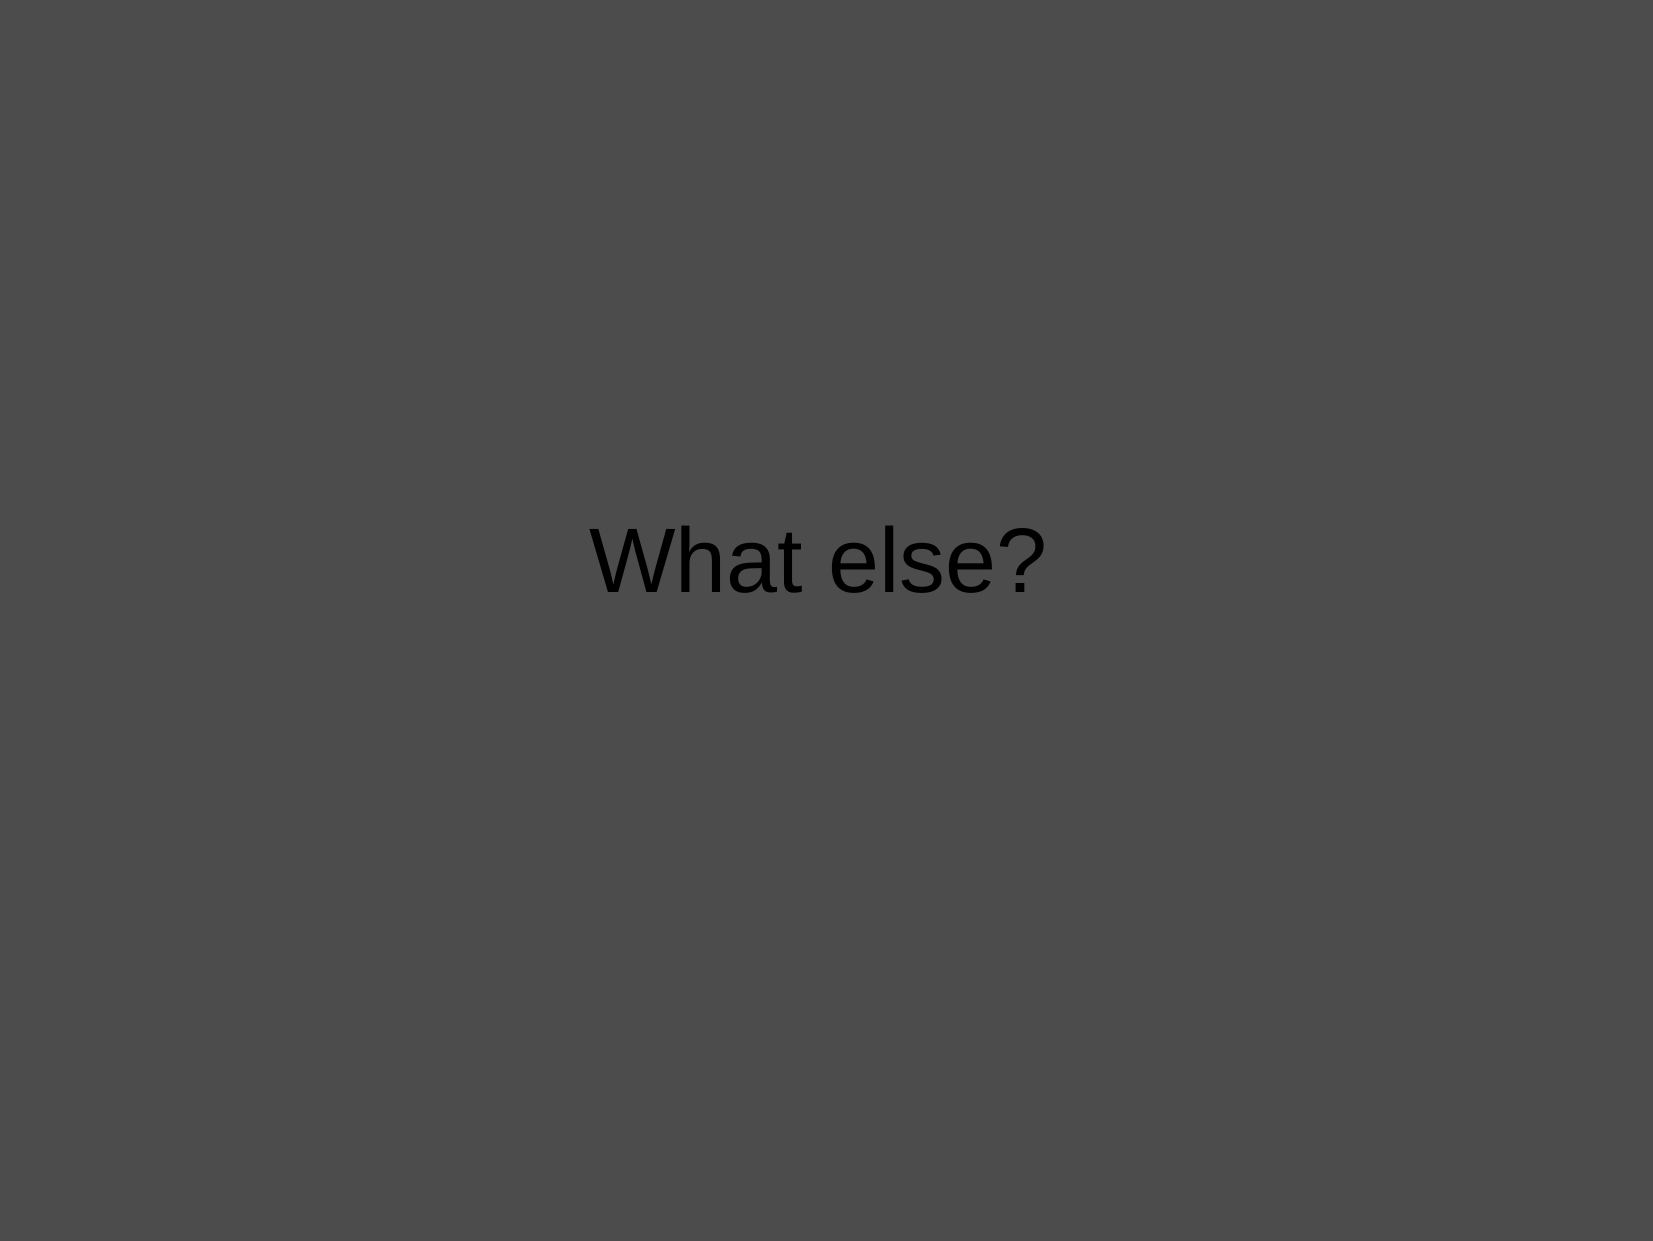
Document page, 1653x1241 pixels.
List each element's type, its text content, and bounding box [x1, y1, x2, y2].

title What else? [74, 450, 1563, 658]
